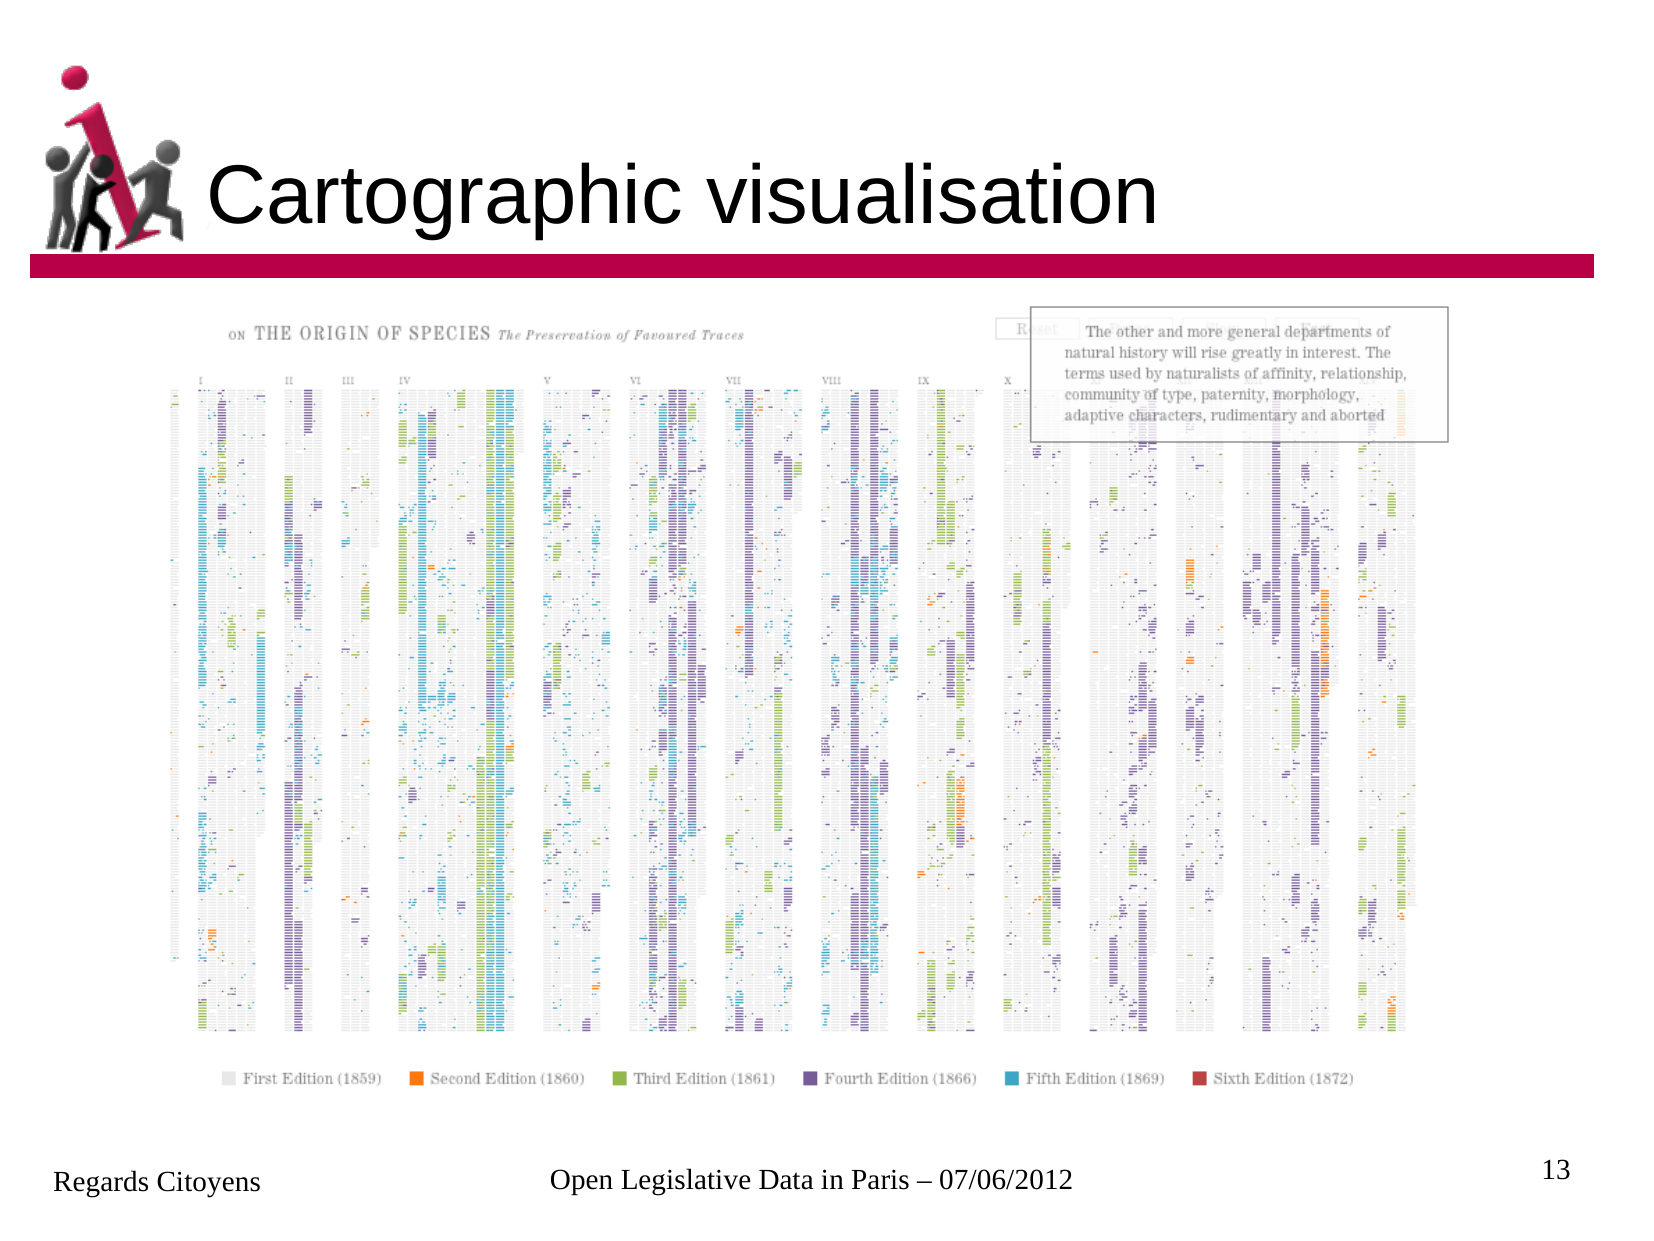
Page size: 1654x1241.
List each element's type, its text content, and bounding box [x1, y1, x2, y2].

picture [29, 61, 210, 254]
title Cartographic visualisation [206, 90, 1595, 298]
picture [147, 301, 1460, 1105]
